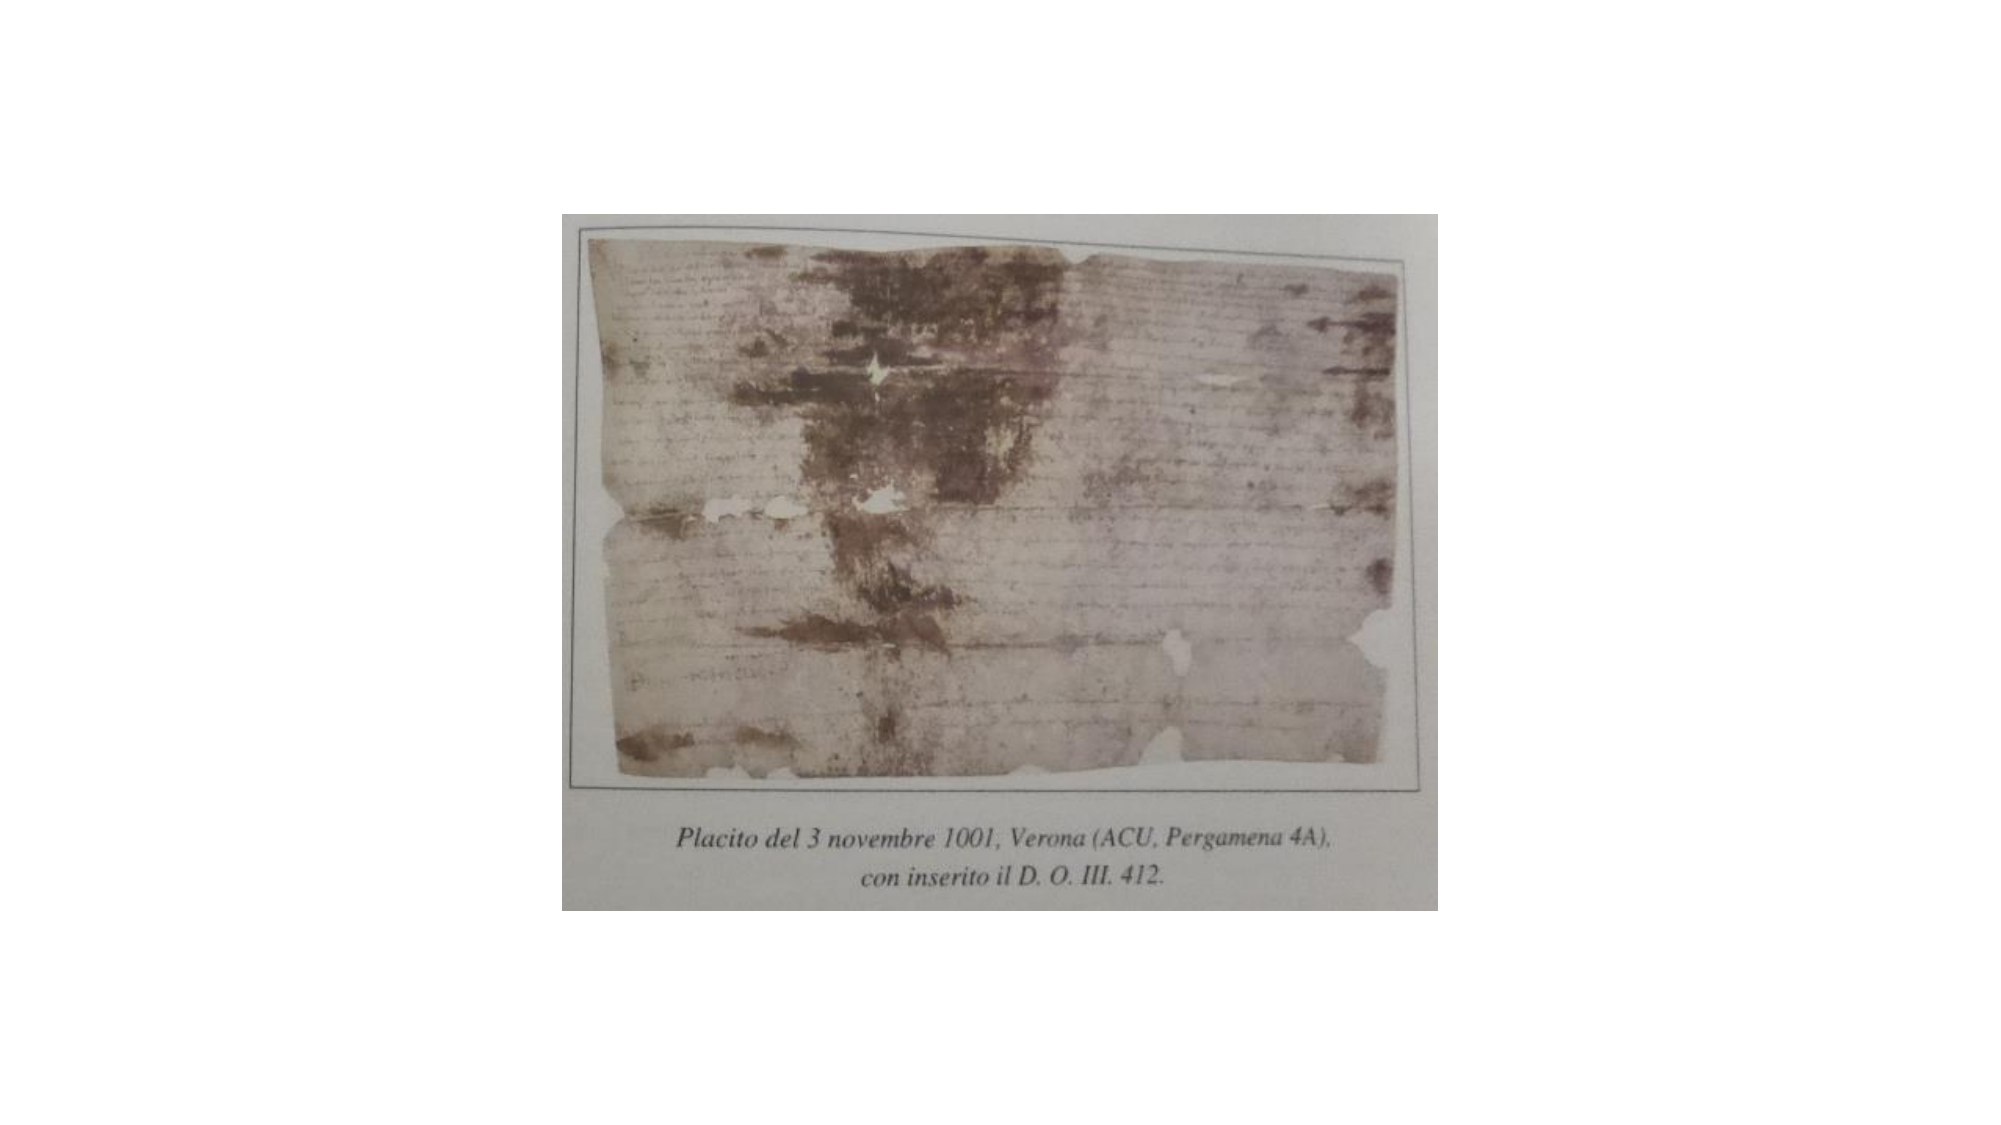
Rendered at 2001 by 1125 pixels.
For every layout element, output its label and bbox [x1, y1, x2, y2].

picture [562, 214, 1438, 911]
